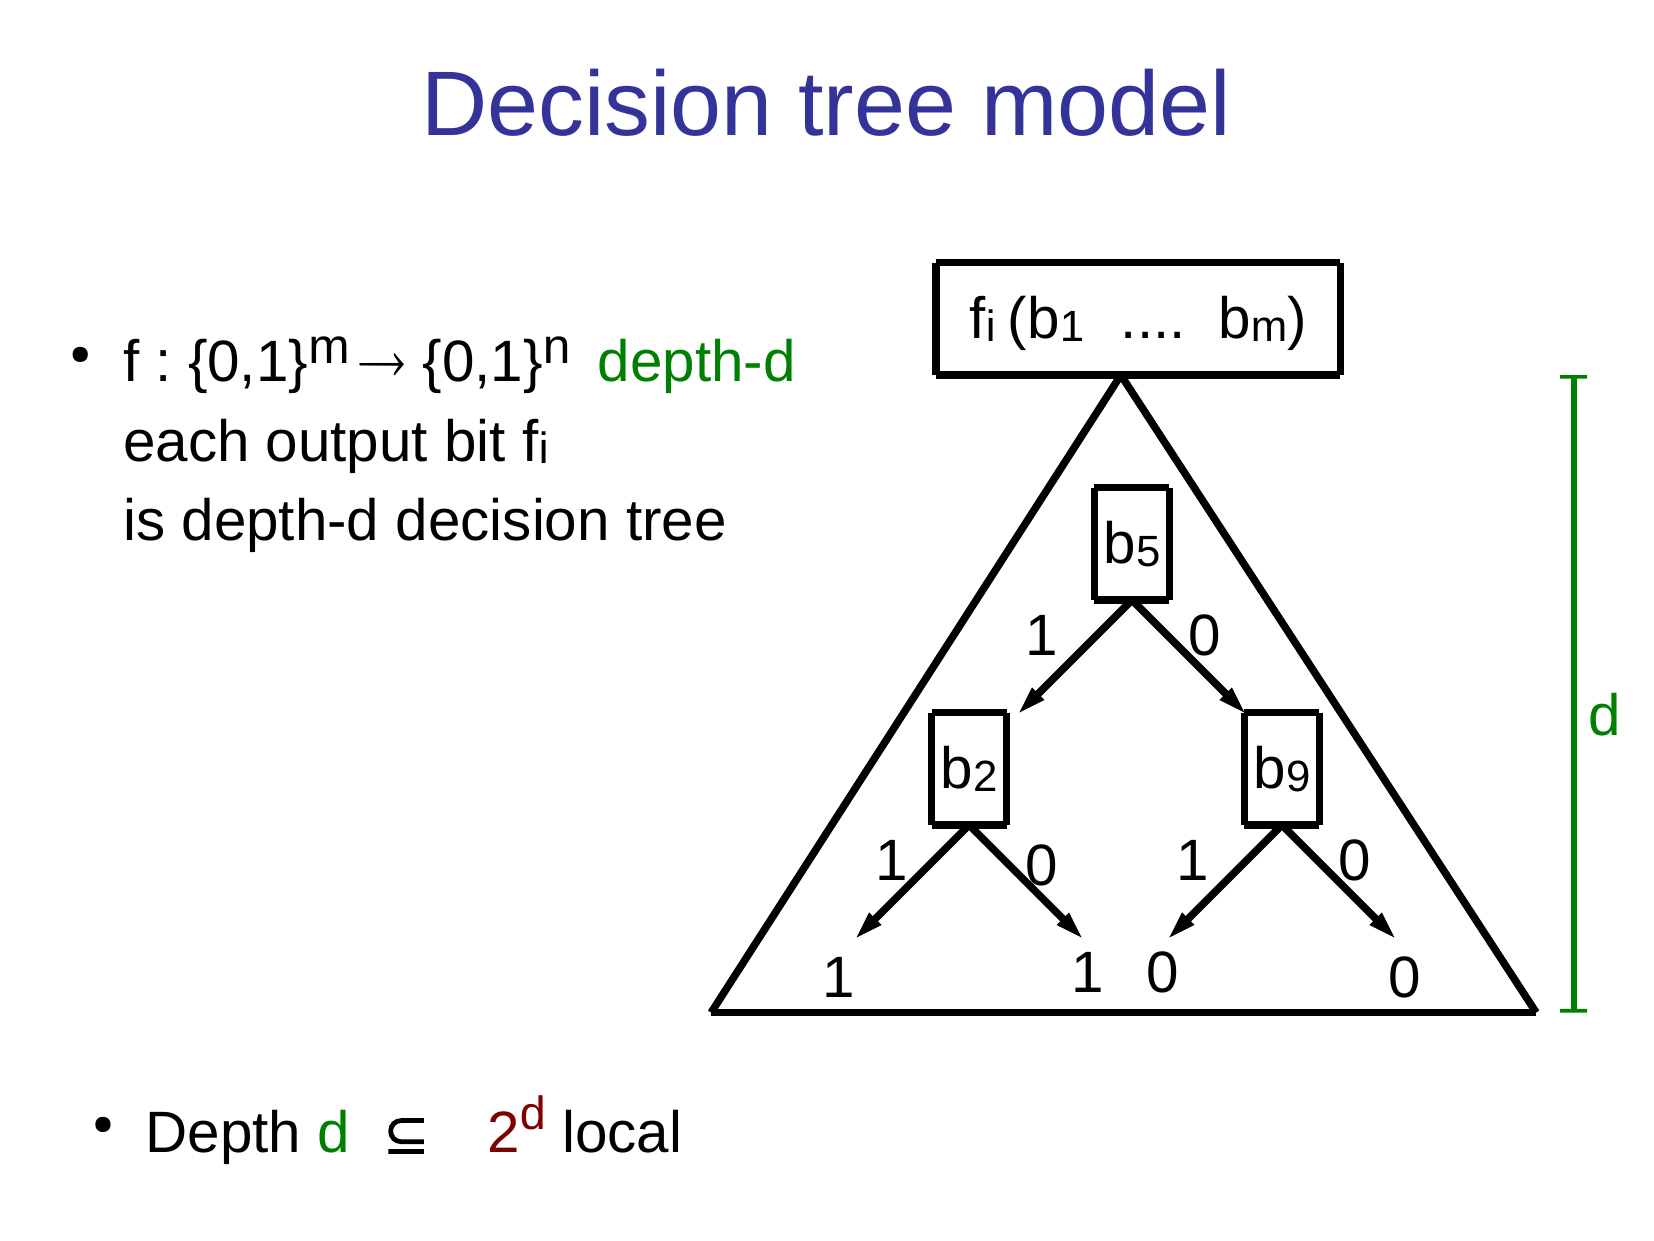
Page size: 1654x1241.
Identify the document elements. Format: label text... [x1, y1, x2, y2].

text_box 1 [1011, 595, 1074, 676]
text_box fi (b1 .... bm) [936, 262, 1341, 376]
text_box 0 [1174, 595, 1237, 676]
text_box b2 [931, 712, 1007, 826]
text_box 1 [807, 937, 870, 1018]
title Decision tree model [124, 0, 1530, 208]
text_box 0 [1131, 932, 1195, 1013]
text_box 1 [1056, 932, 1120, 1013]
text_box 0 [1373, 937, 1436, 1018]
text_box 1 [1161, 820, 1224, 901]
text_box b9 [1244, 712, 1320, 826]
text_box b5 [1094, 487, 1170, 601]
text_box Depth d  2d local [75, 1087, 751, 1185]
text_box d [1573, 675, 1651, 755]
text_box 1 [861, 820, 924, 901]
text_box 0 [1011, 825, 1074, 905]
text_box 0 [1324, 820, 1387, 901]
list f : {0,1}m  {0,1}n depth-d each output bit fi is depth-d decision tree [37, 150, 1654, 1225]
